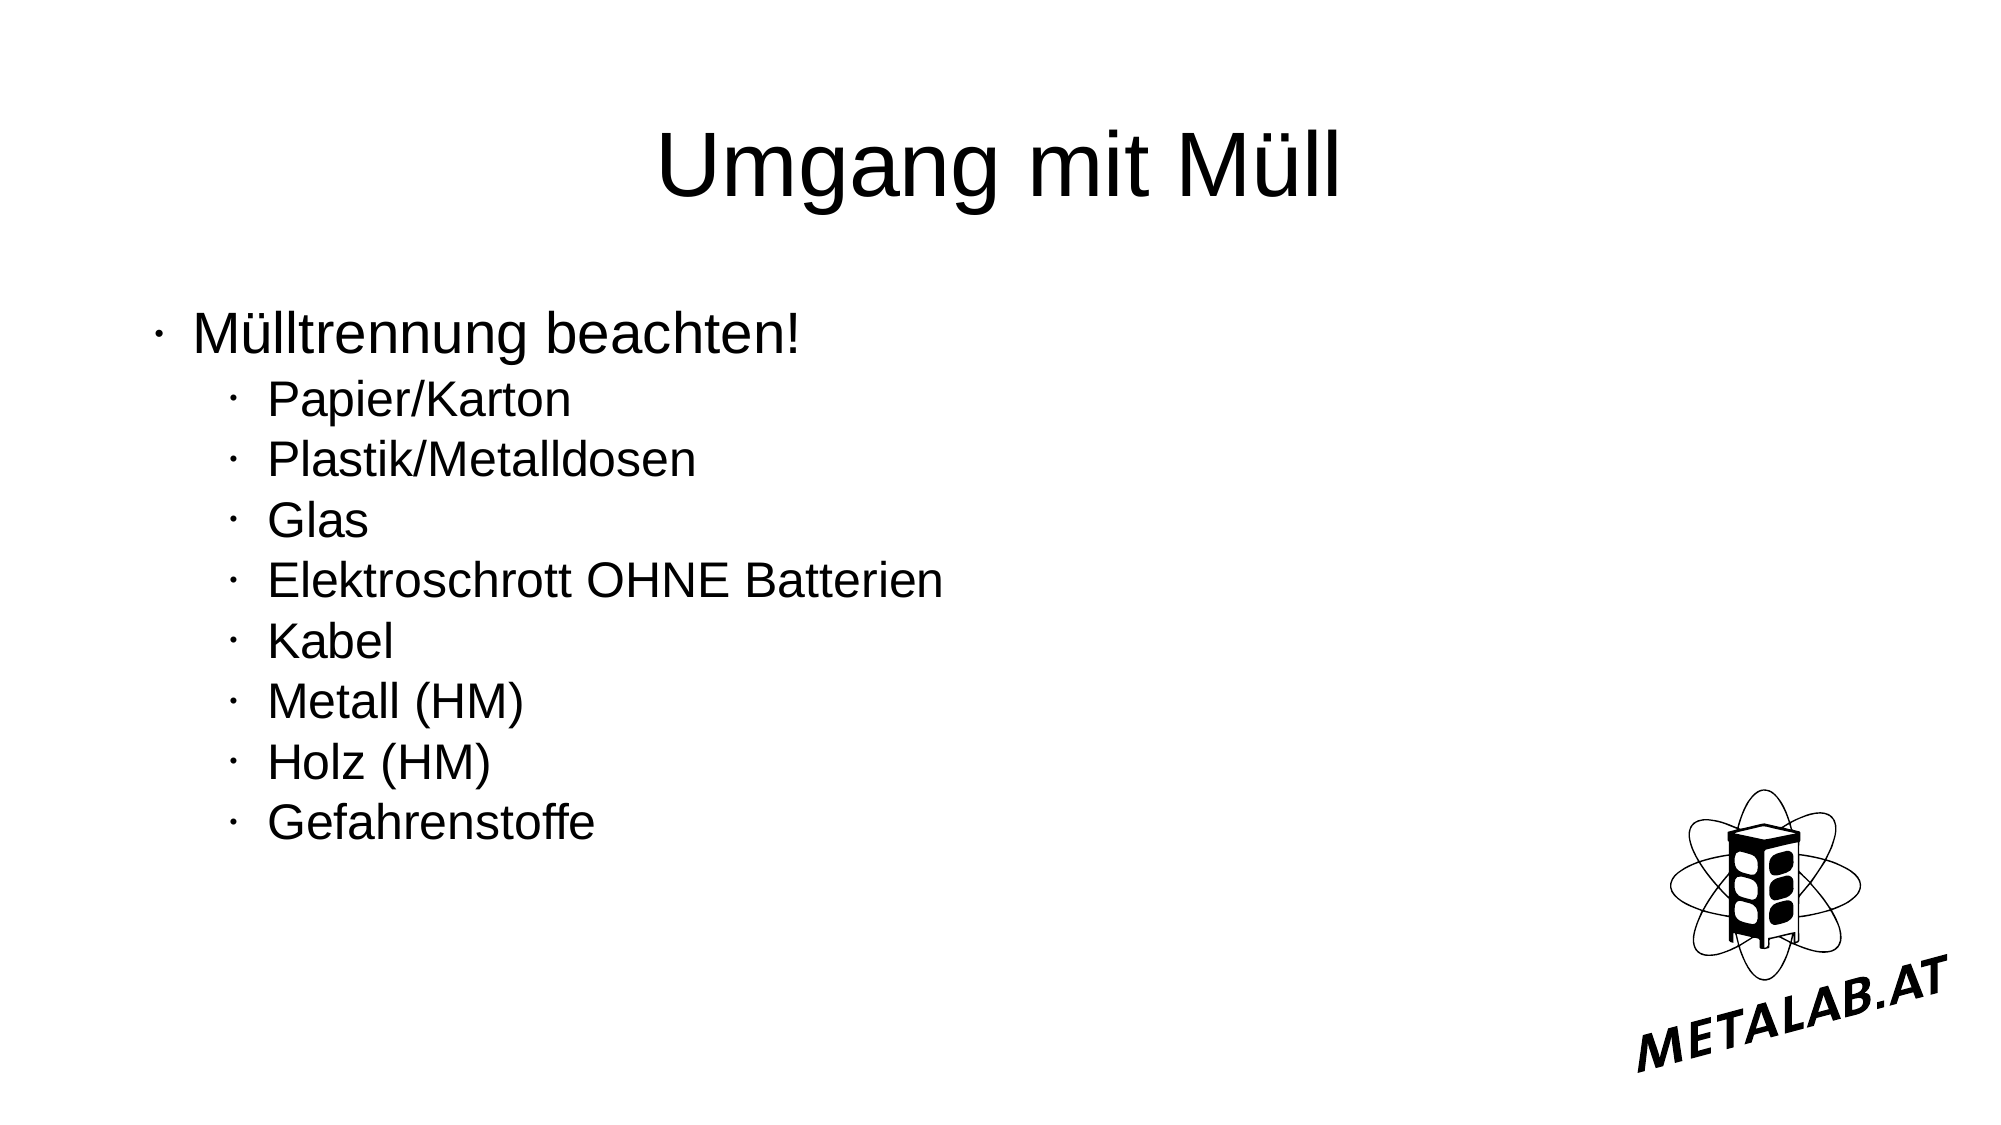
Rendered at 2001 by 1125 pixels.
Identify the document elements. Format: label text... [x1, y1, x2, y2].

title Umgang mit Müll [137, 59, 1863, 278]
list Mülltrennung beachten! Papier/Karton Plastik/Metalldosen Glas Elektroschrott OHNE Batterien Kabel Metall (HM) Holz (HM) Gefahrenstoffe [137, 299, 1863, 1014]
